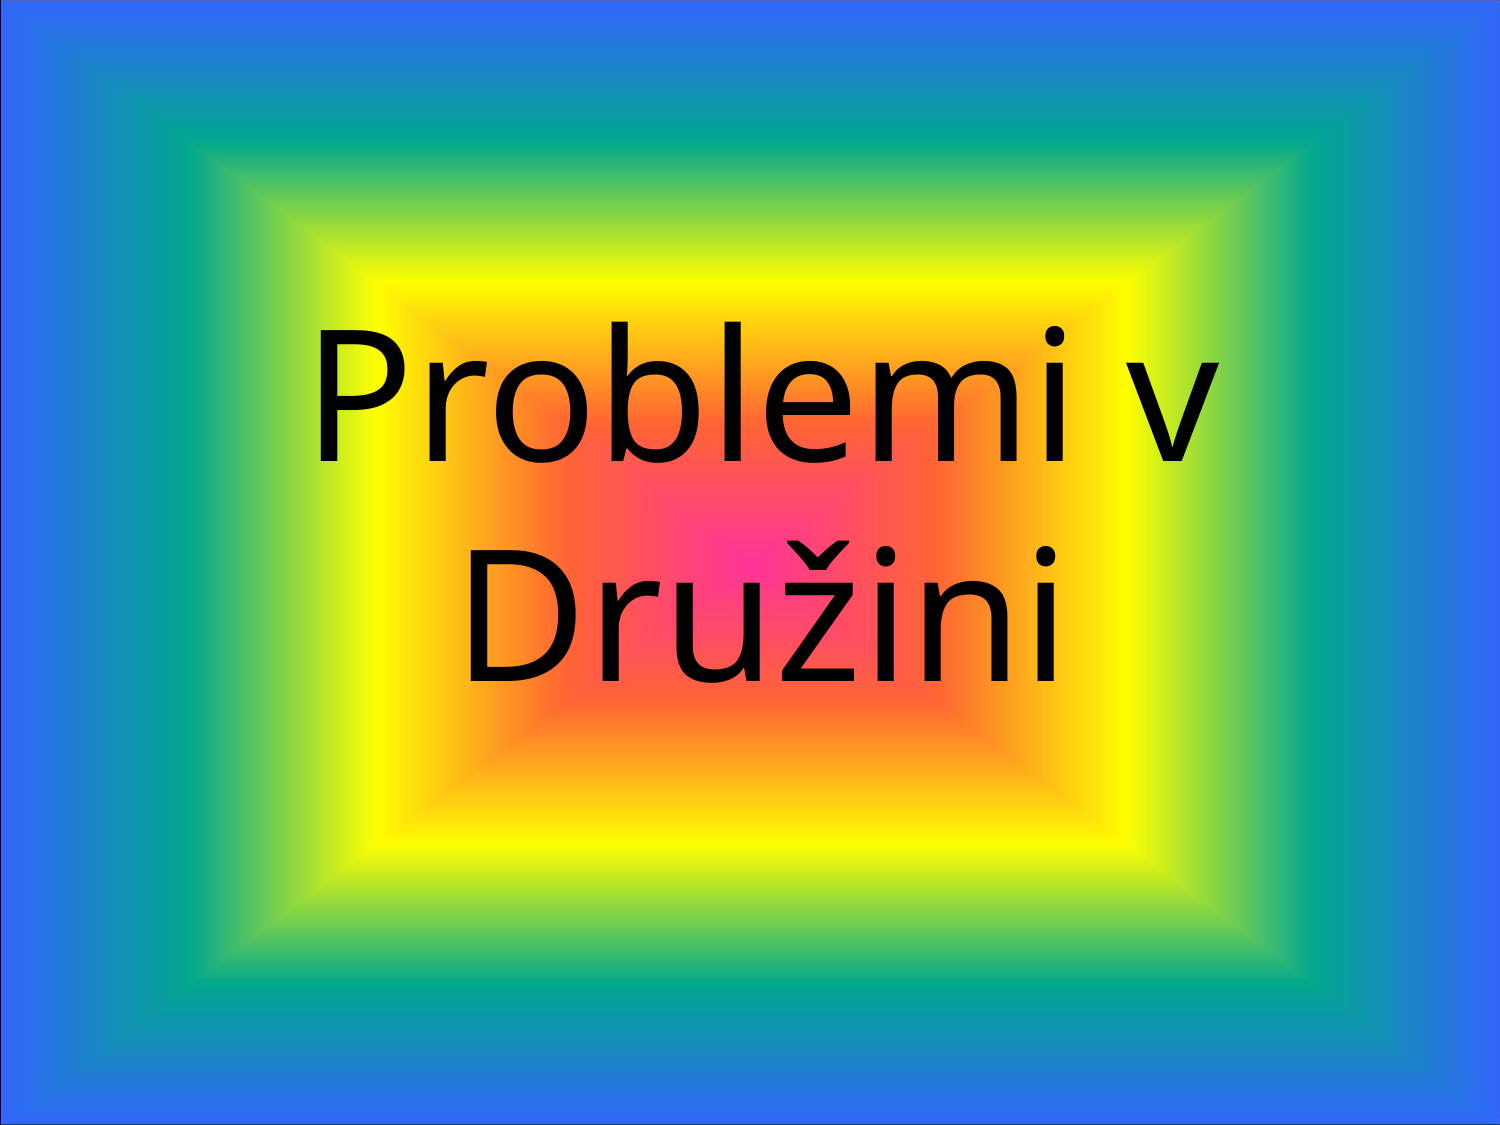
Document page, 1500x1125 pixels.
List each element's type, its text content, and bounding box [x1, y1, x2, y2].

picture [0, 0, 1500, 1125]
title Problemi v Družini [93, 304, 1430, 692]
